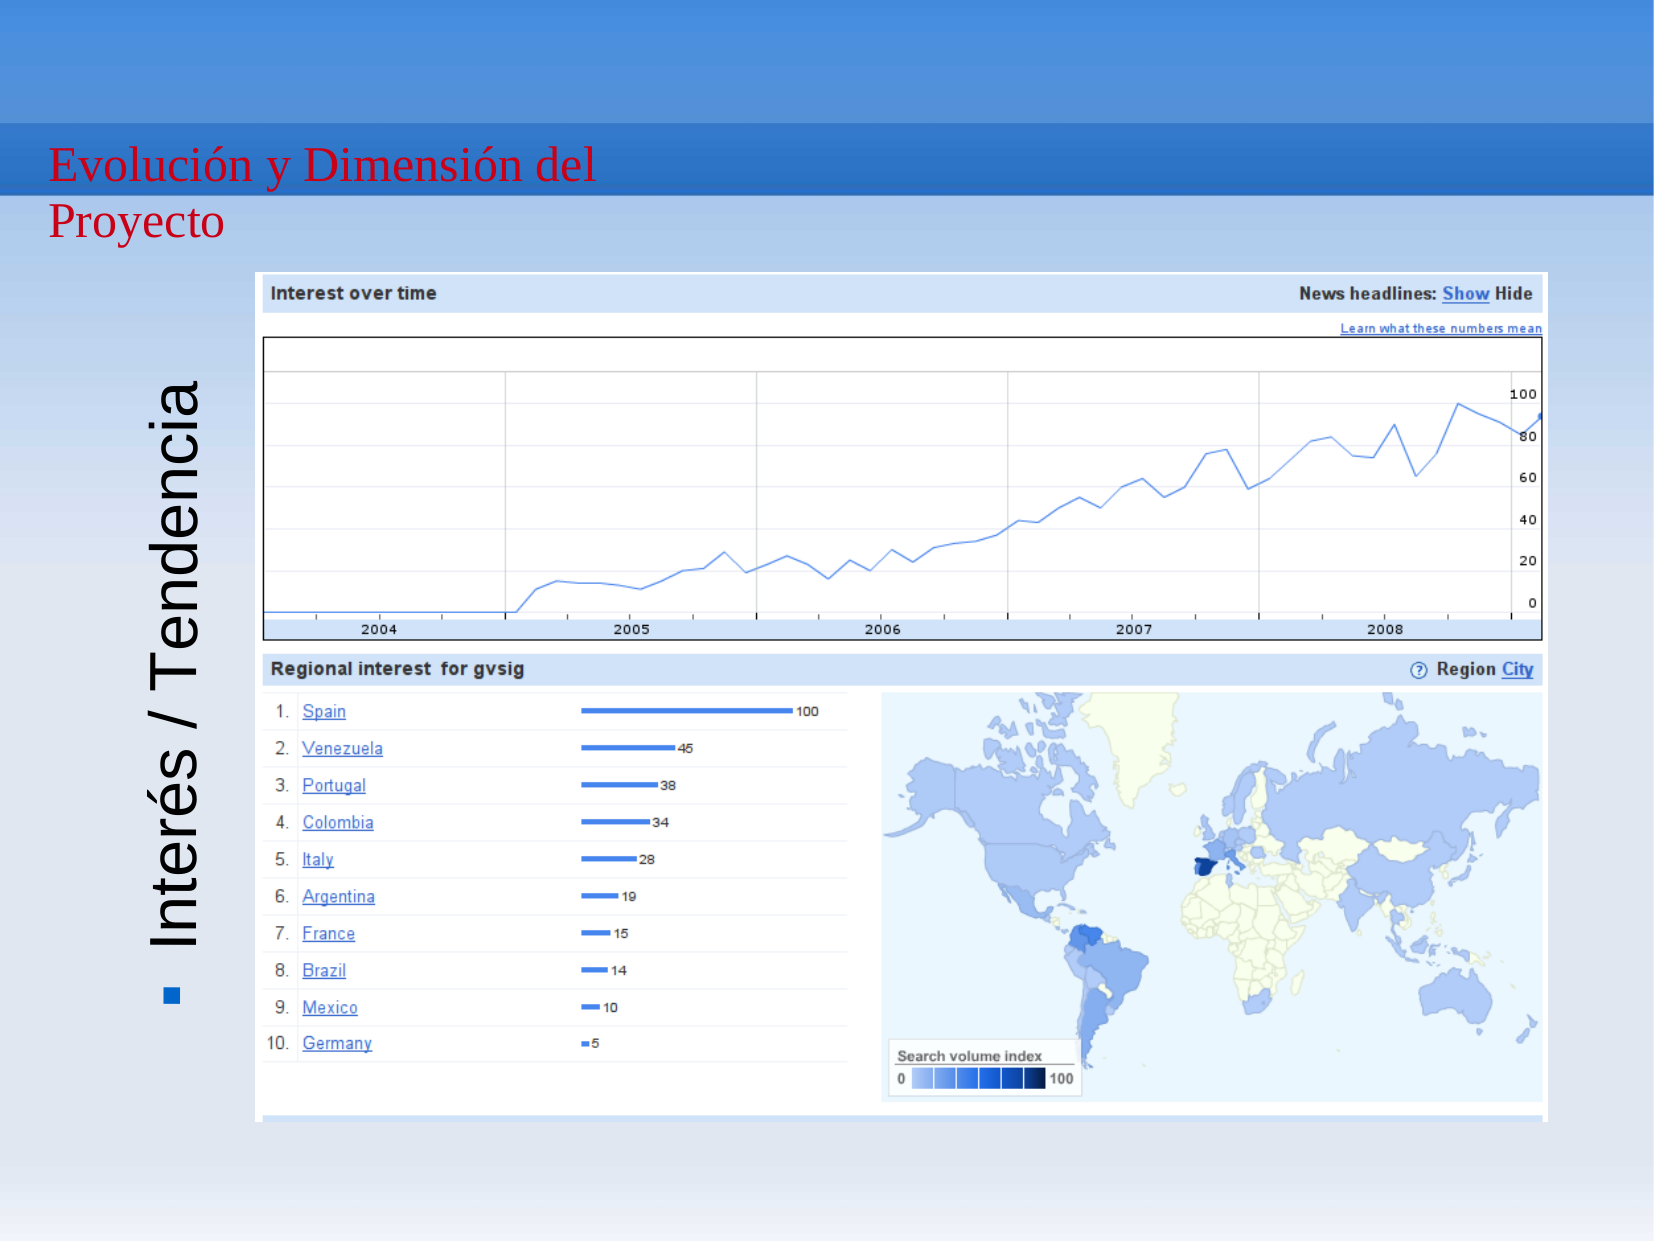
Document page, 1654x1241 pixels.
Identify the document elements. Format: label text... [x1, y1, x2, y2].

list Interés / Tendencia [135, 292, 219, 1023]
text_box Evolución y Dimensión del Proyecto [33, 129, 798, 206]
picture [0, 0, 1654, 1241]
